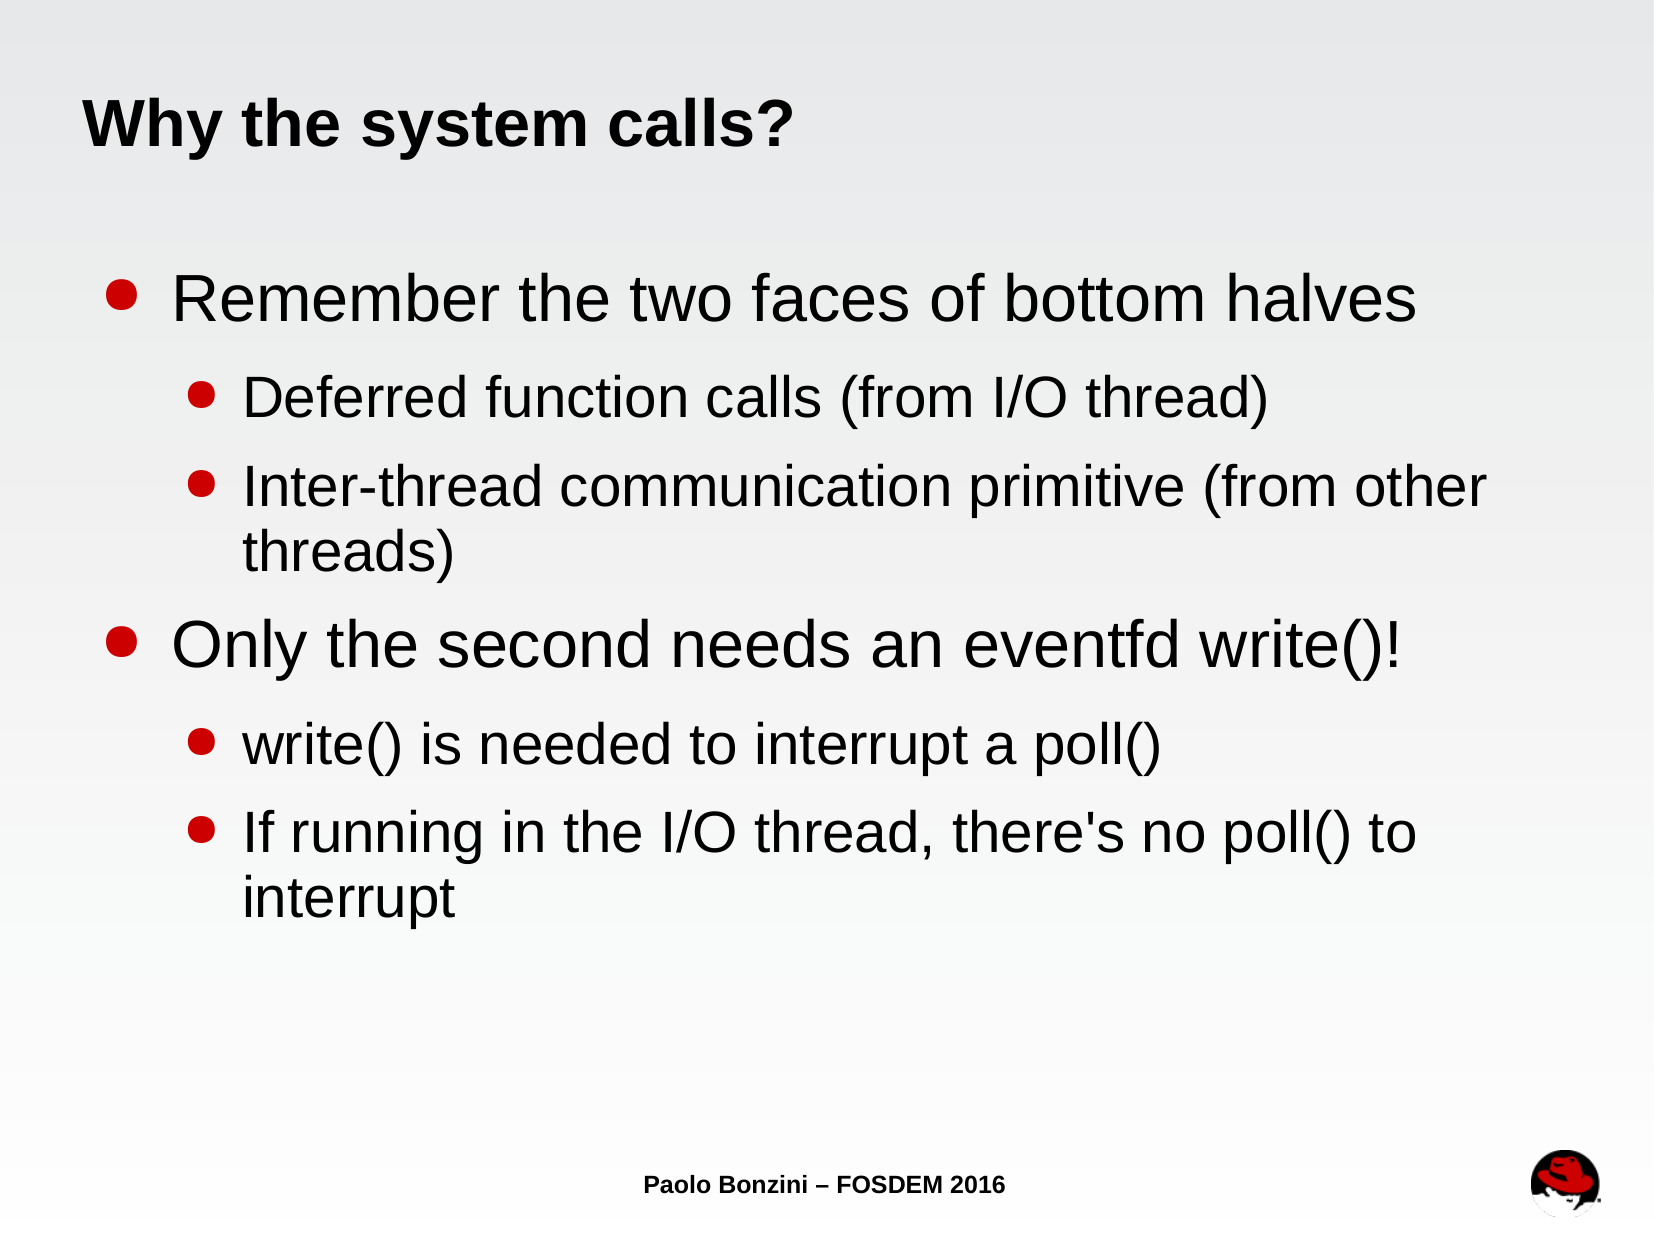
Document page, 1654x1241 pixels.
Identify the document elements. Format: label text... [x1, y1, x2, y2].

title Why the system calls? [82, 19, 1571, 227]
picture [0, 0, 1654, 1241]
list Remember the two faces of bottom halves Deferred function calls (from I/O thread) Inter-thread communication primitive (from other threads) Only the second needs an eventfd write()! write() is needed to interrupt a poll() If running in the I/O thread, there's no poll() to interrupt [82, 260, 1571, 1019]
